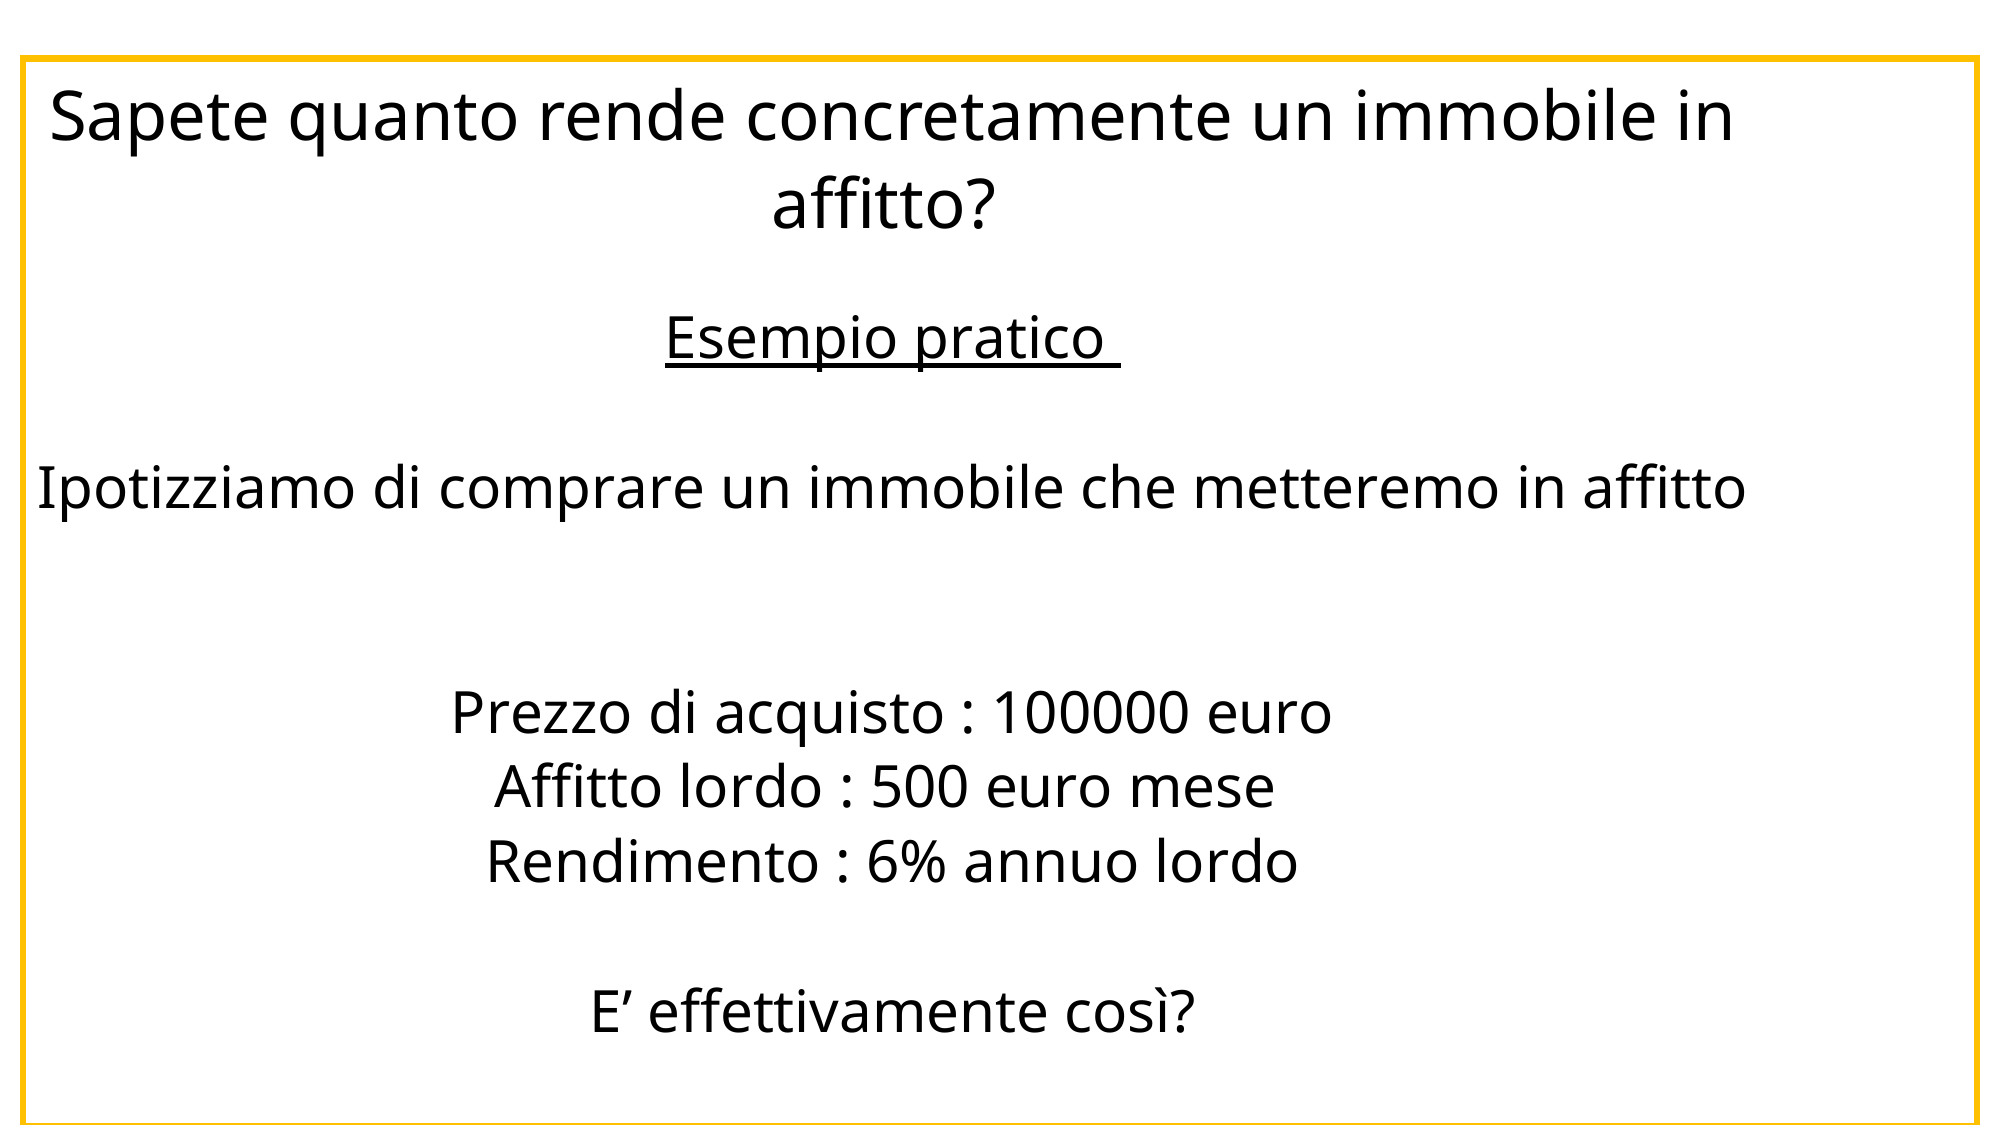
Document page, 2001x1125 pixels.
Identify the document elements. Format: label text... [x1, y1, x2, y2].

text_box Sapete quanto rende concretamente un immobile in affitto? Esempio pratico Ipotizziamo di comprare un immobile che metteremo in affitto Prezzo di acquisto : 100000 euro Affitto lordo : 500 euro mese Rendimento : 6% annuo lordo E’ effettivamente così? [22, 58, 1978, 1045]
